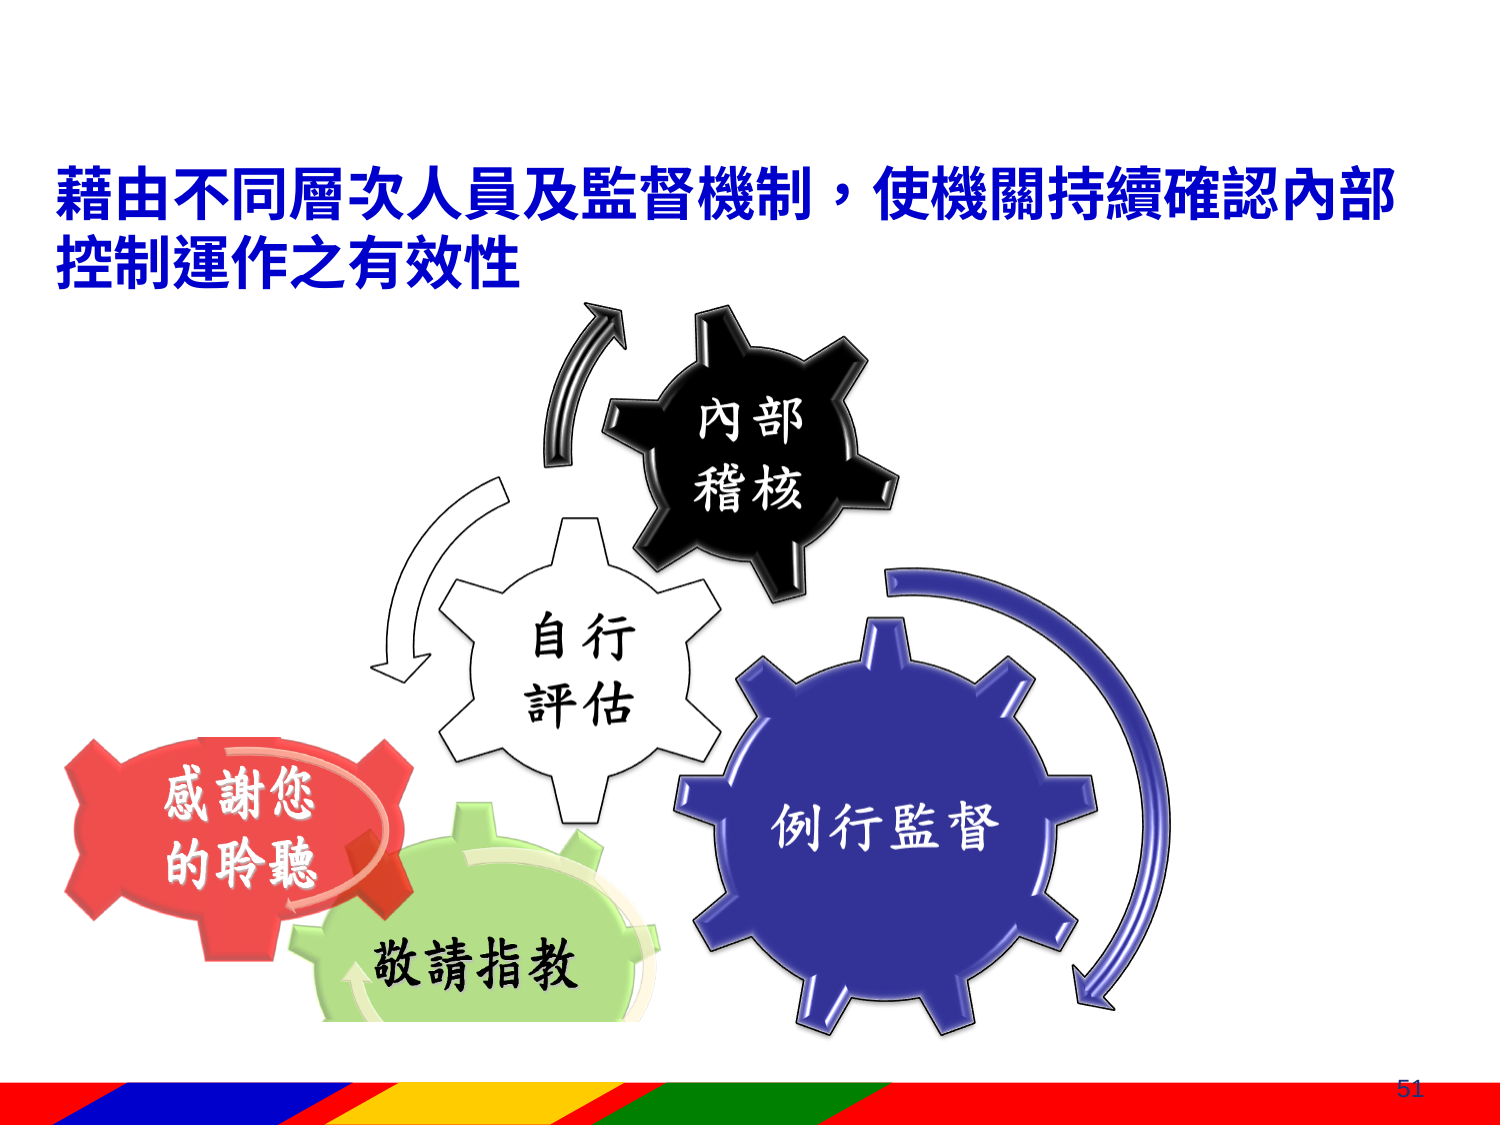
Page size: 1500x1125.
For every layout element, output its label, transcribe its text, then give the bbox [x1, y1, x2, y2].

picture [64, 305, 1354, 1047]
text_box <編號> [1299, 1042, 1426, 1103]
text_box 藉由不同層次人員及監督機制，使機關持續確認內部控制運作之有效性 [41, 148, 1412, 305]
